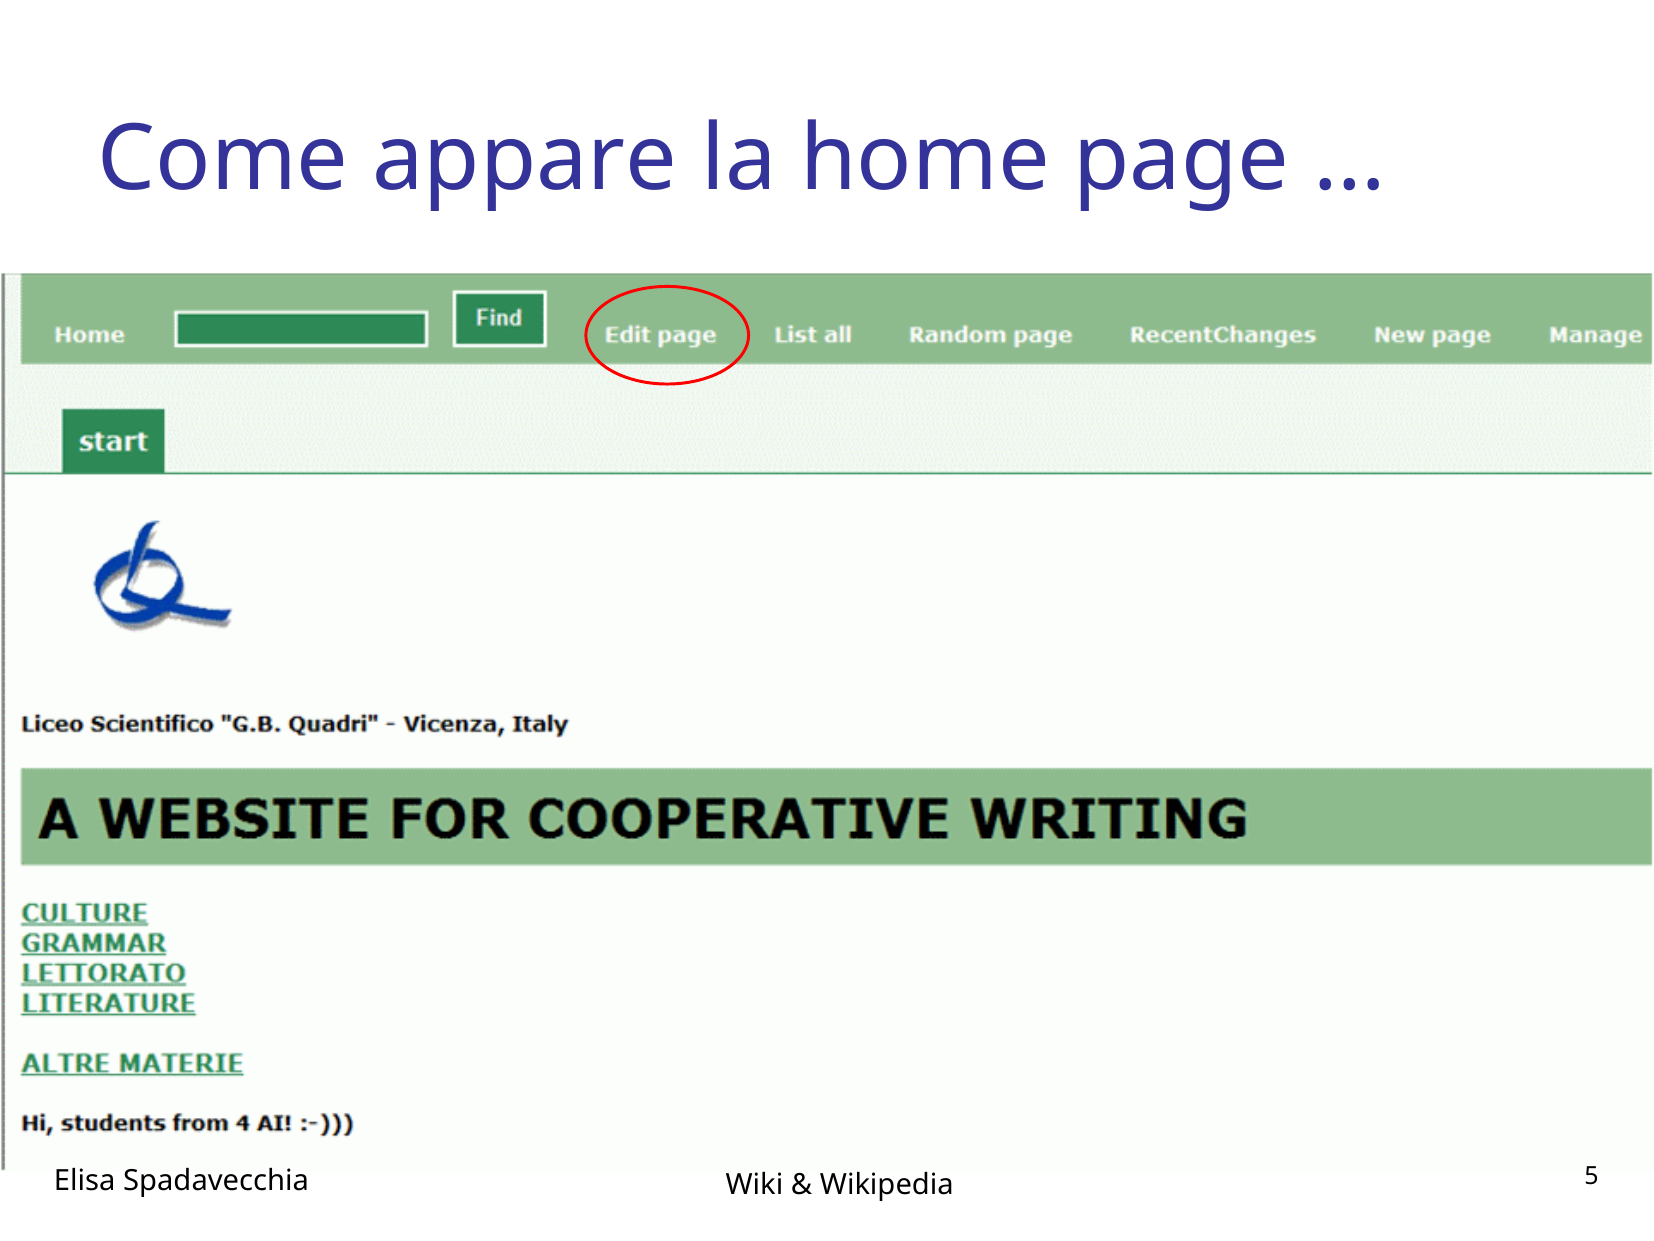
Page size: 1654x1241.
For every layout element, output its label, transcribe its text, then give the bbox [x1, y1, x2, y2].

text_box Wiki & Wikipedia [533, 1157, 1146, 1241]
text_box <numero> [1529, 1151, 1654, 1194]
picture [0, 272, 1654, 1172]
title Come appare la home page … [82, 49, 1571, 257]
text_box Elisa Spadavecchia [38, 1153, 573, 1237]
